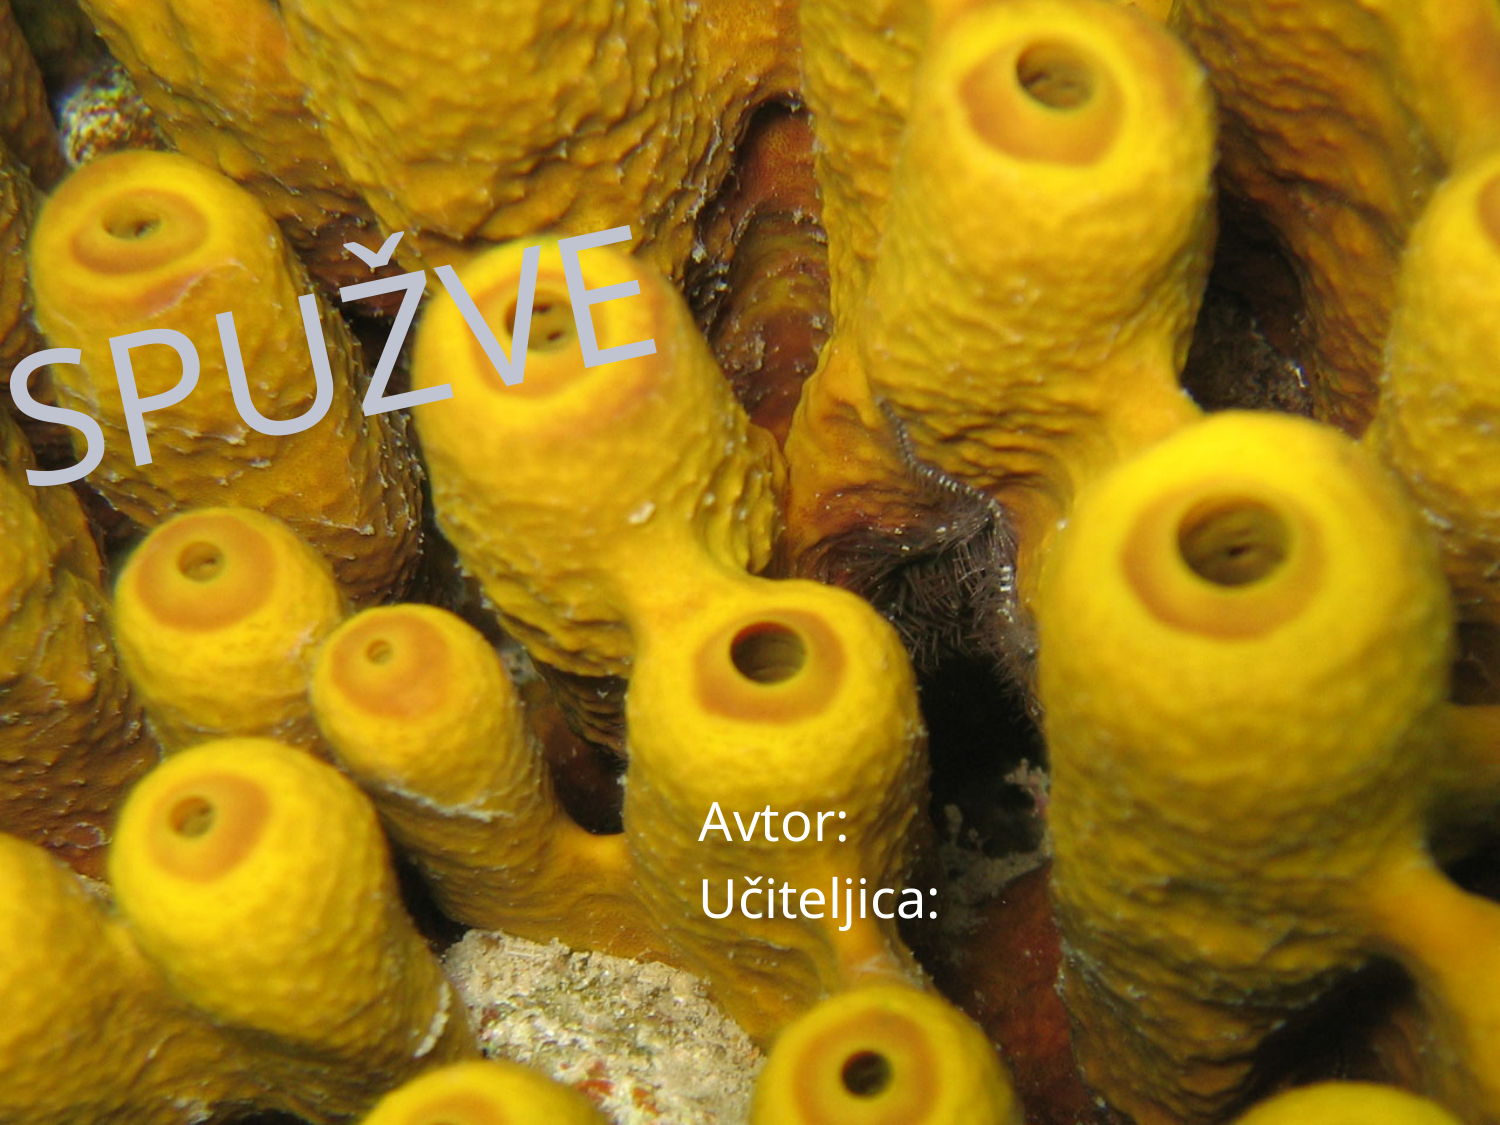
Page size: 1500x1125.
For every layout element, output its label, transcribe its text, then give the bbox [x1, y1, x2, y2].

subtitle Avtor: Učiteljica: [679, 786, 1446, 1075]
title SPUŽVE [0, 31, 1263, 538]
picture [0, 0, 1500, 1125]
